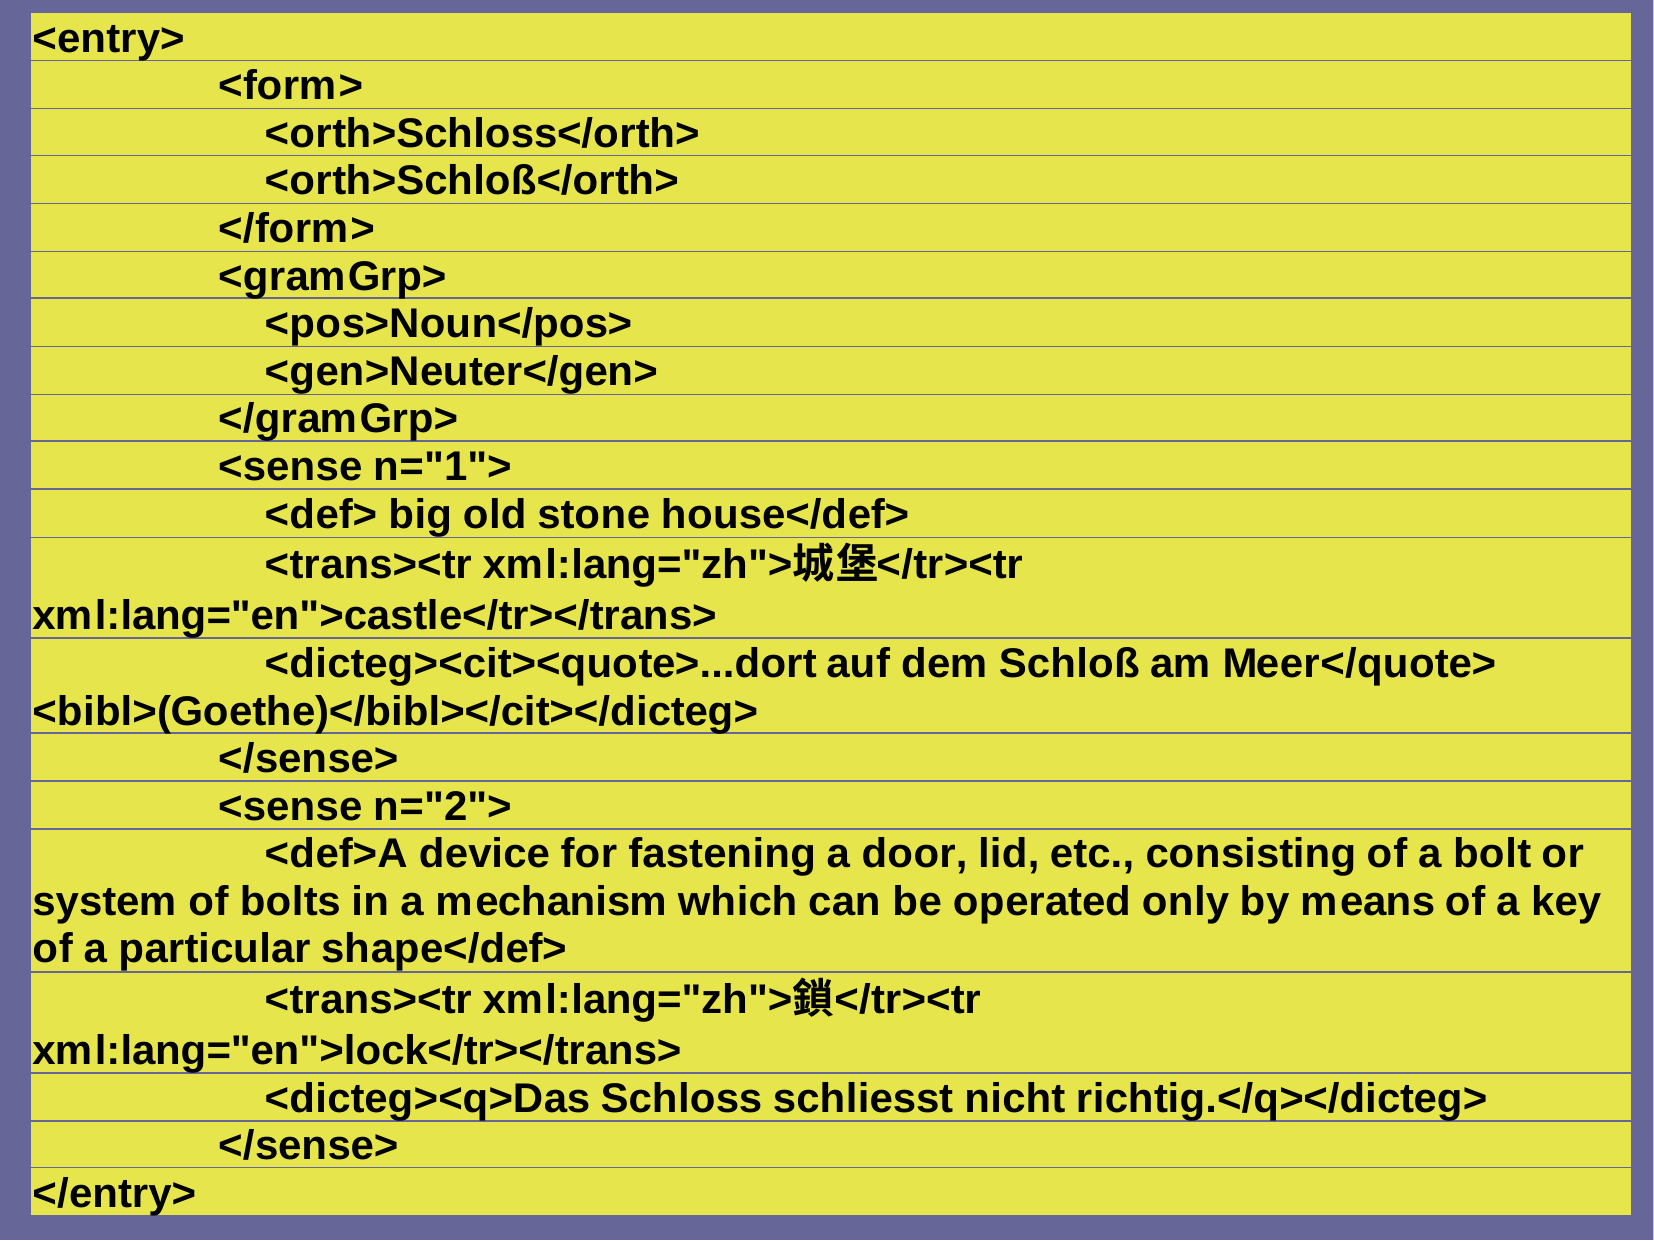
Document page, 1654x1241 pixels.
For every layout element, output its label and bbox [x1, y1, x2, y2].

chart [30, 13, 1633, 1221]
